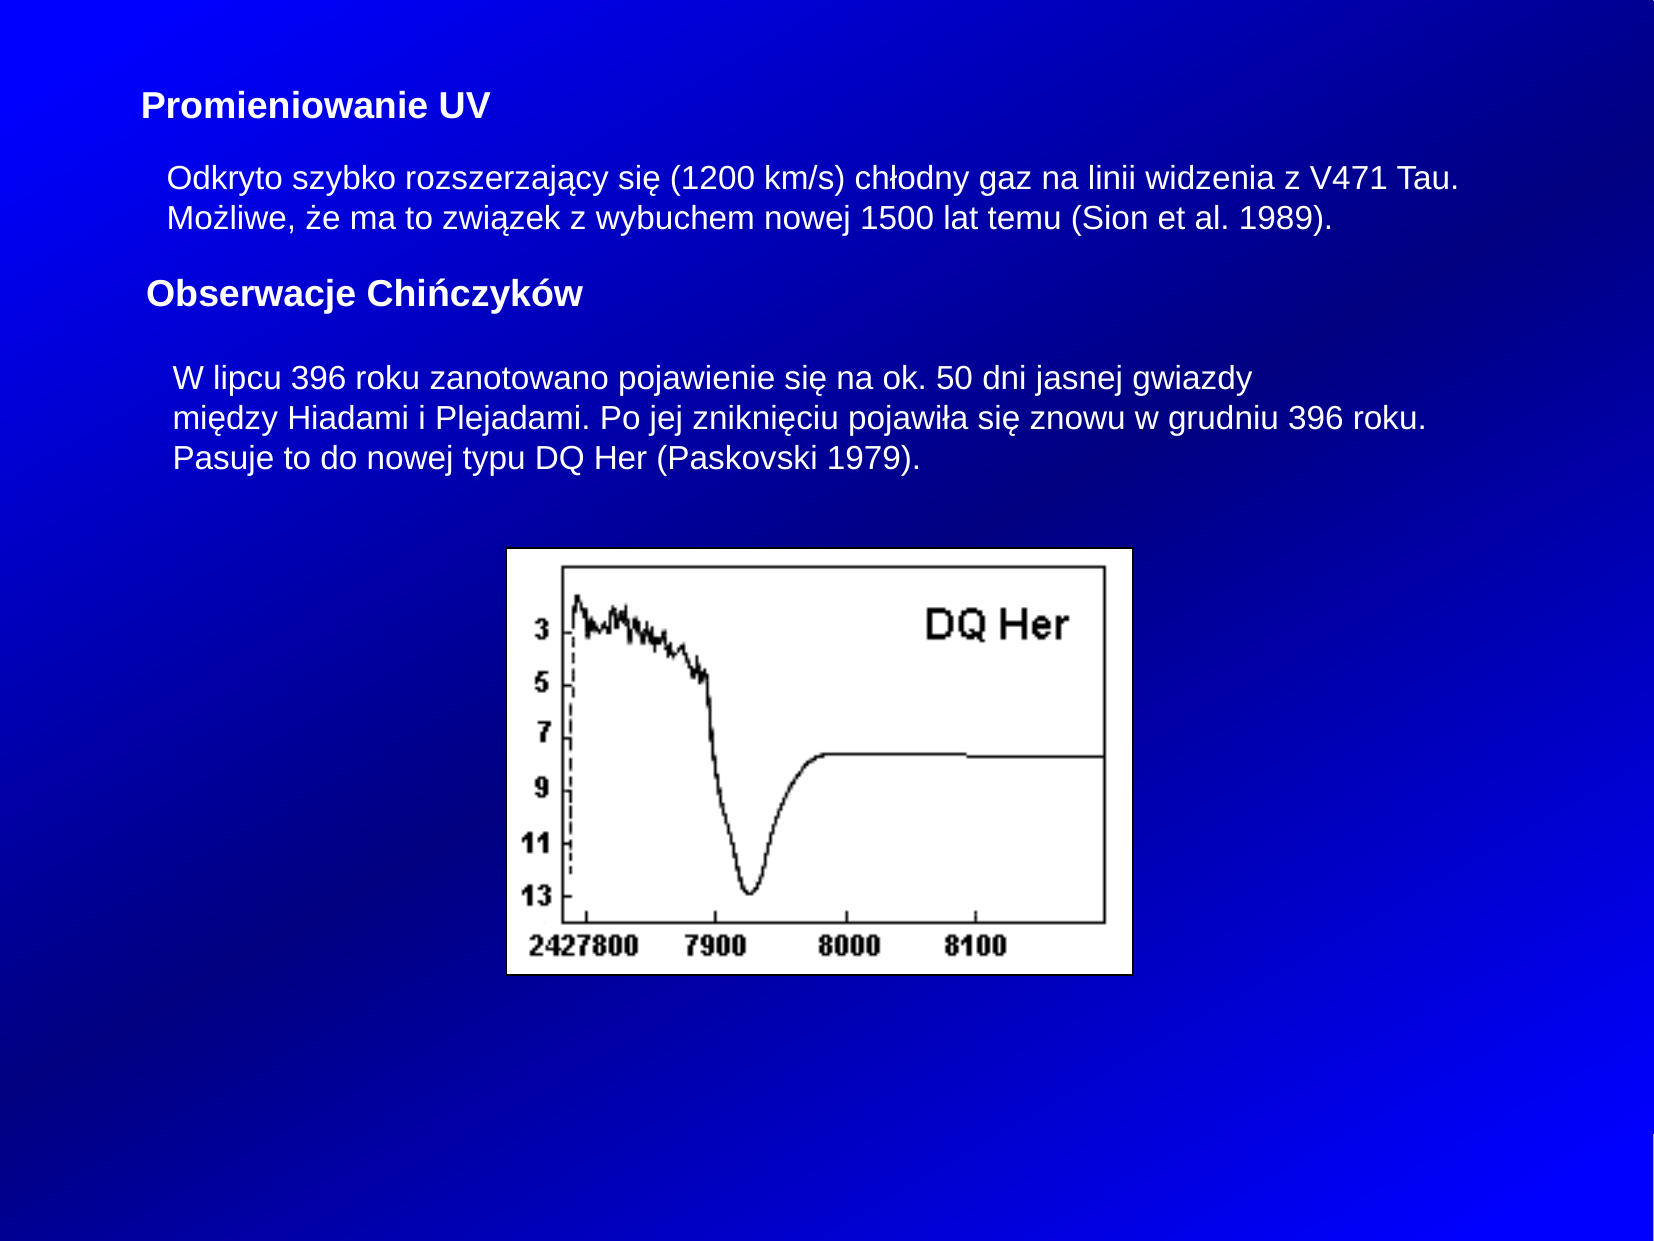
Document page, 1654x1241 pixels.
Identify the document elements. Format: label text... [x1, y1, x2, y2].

text_box Promieniowanie UV [112, 73, 506, 135]
text_box Obserwacje Chińczyków [118, 261, 599, 322]
picture [507, 548, 1133, 975]
text_box Odkryto szybko rozszerzający się (1200 km/s) chłodny gaz na linii widzenia z V471 Tau. Możliwe, że ma to związek z wybuchem nowej 1500 lat temu (Sion et al. 1989). [139, 148, 1477, 245]
text_box W lipcu 396 roku zanotowano pojawienie się na ok. 50 dni jasnej gwiazdy między Hiadami i Plejadami. Po jej zniknięciu pojawiła się znowu w grudniu 396 roku. Pasuje to do nowej typu DQ Her (Paskovski 1979). [145, 348, 1444, 485]
